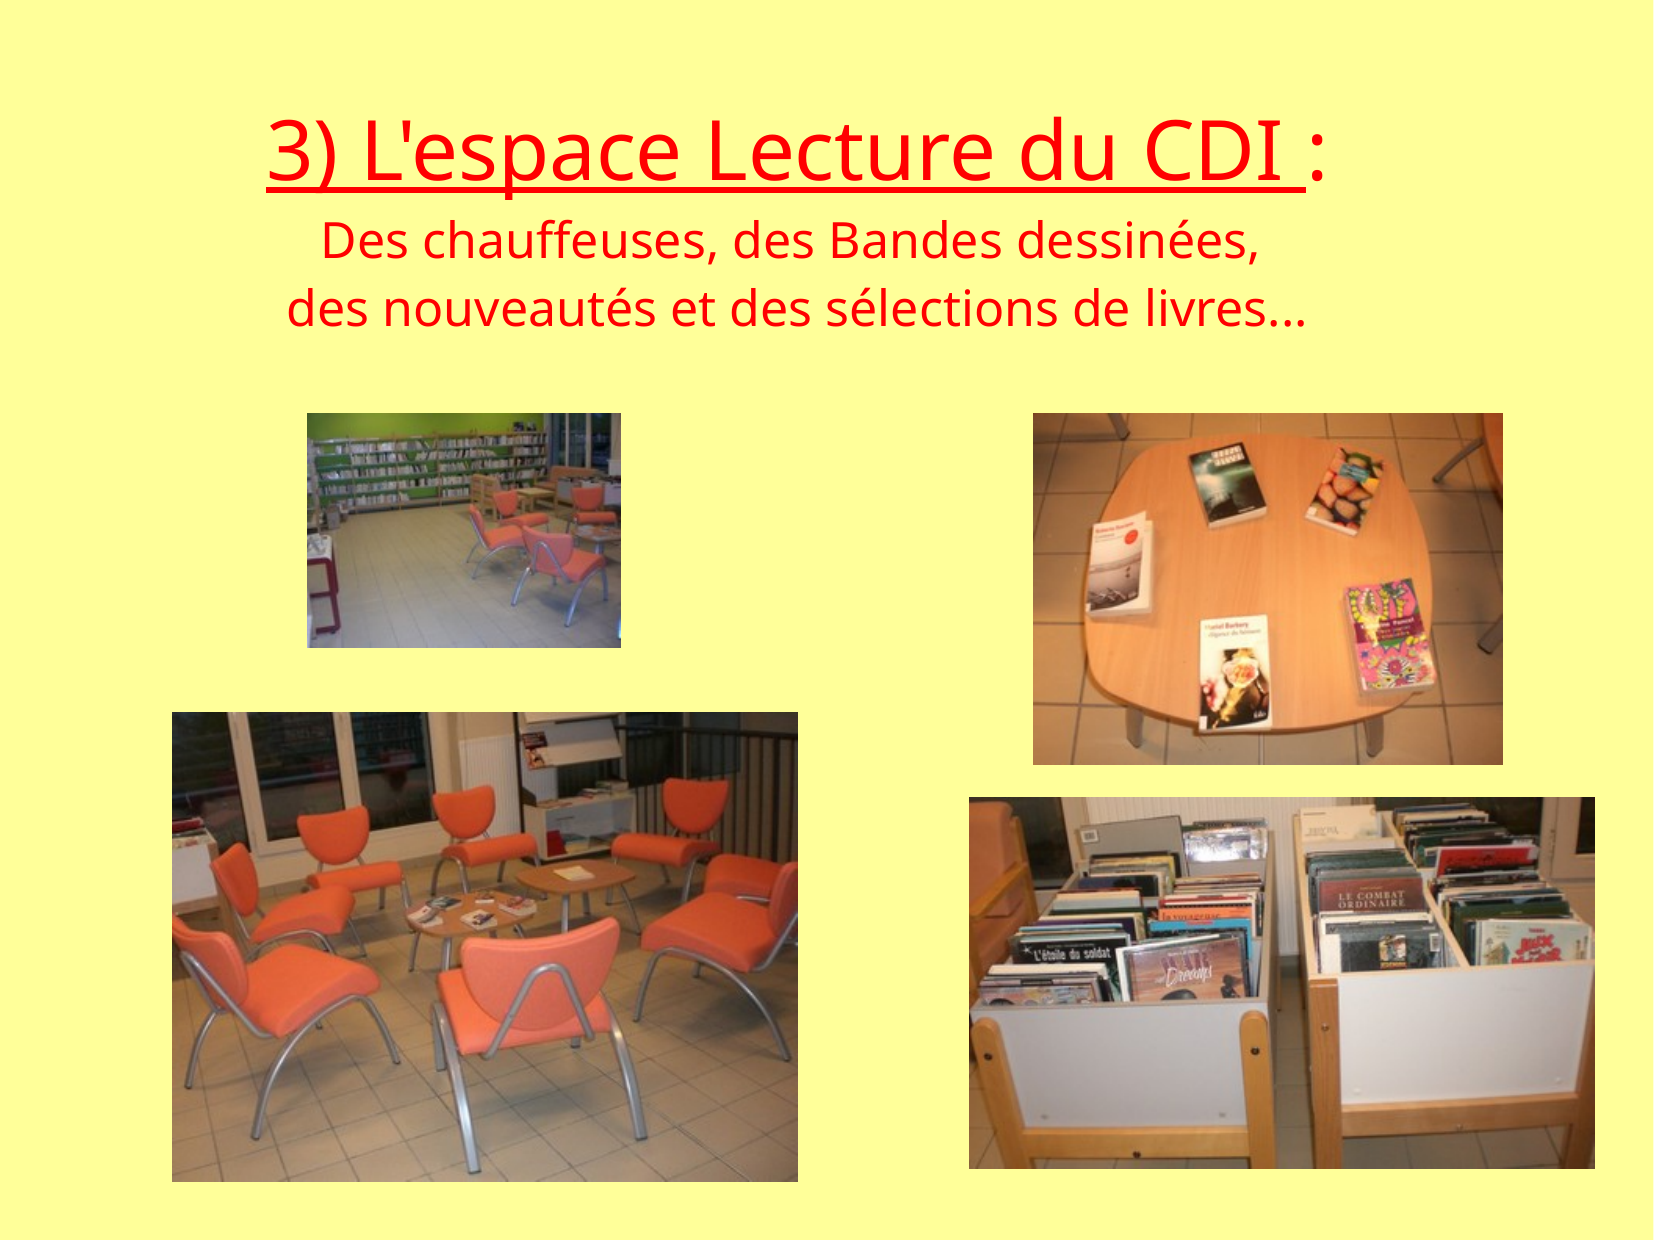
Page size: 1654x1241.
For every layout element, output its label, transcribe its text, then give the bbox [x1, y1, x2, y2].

picture [1033, 413, 1503, 765]
picture [969, 797, 1595, 1170]
picture [307, 413, 621, 648]
picture [172, 712, 798, 1182]
text_box 3) L'espace Lecture du CDI : Des chauffeuses, des Bandes dessinées, des nouveautés et des sélections de livres... [148, 83, 1447, 355]
